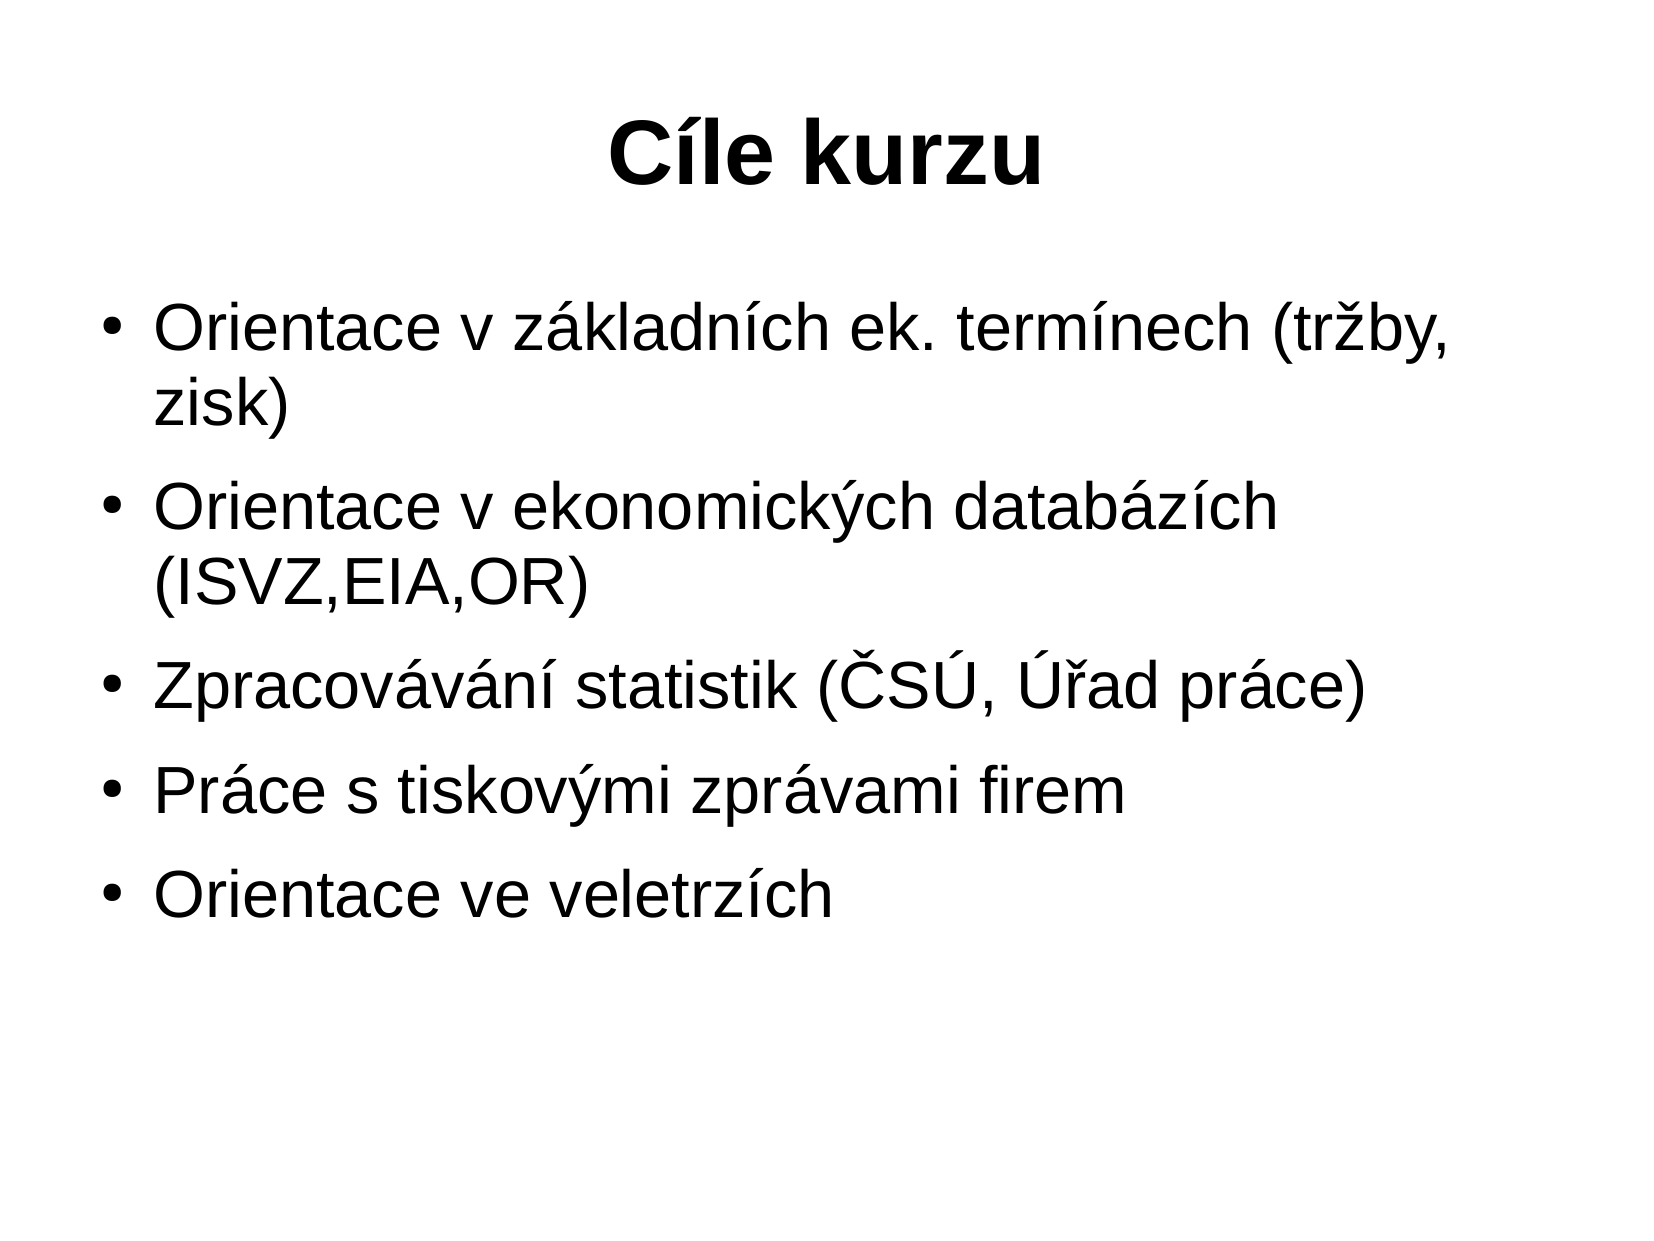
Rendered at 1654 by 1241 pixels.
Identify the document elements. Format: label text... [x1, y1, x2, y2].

list Orientace v základních ek. termínech (tržby, zisk) Orientace v ekonomických databázích (ISVZ,EIA,OR) Zpracovávání statistik (ČSÚ, Úřad práce) Práce s tiskovými zprávami firem Orientace ve veletrzích [82, 290, 1571, 1109]
title Cíle kurzu [82, 49, 1571, 257]
